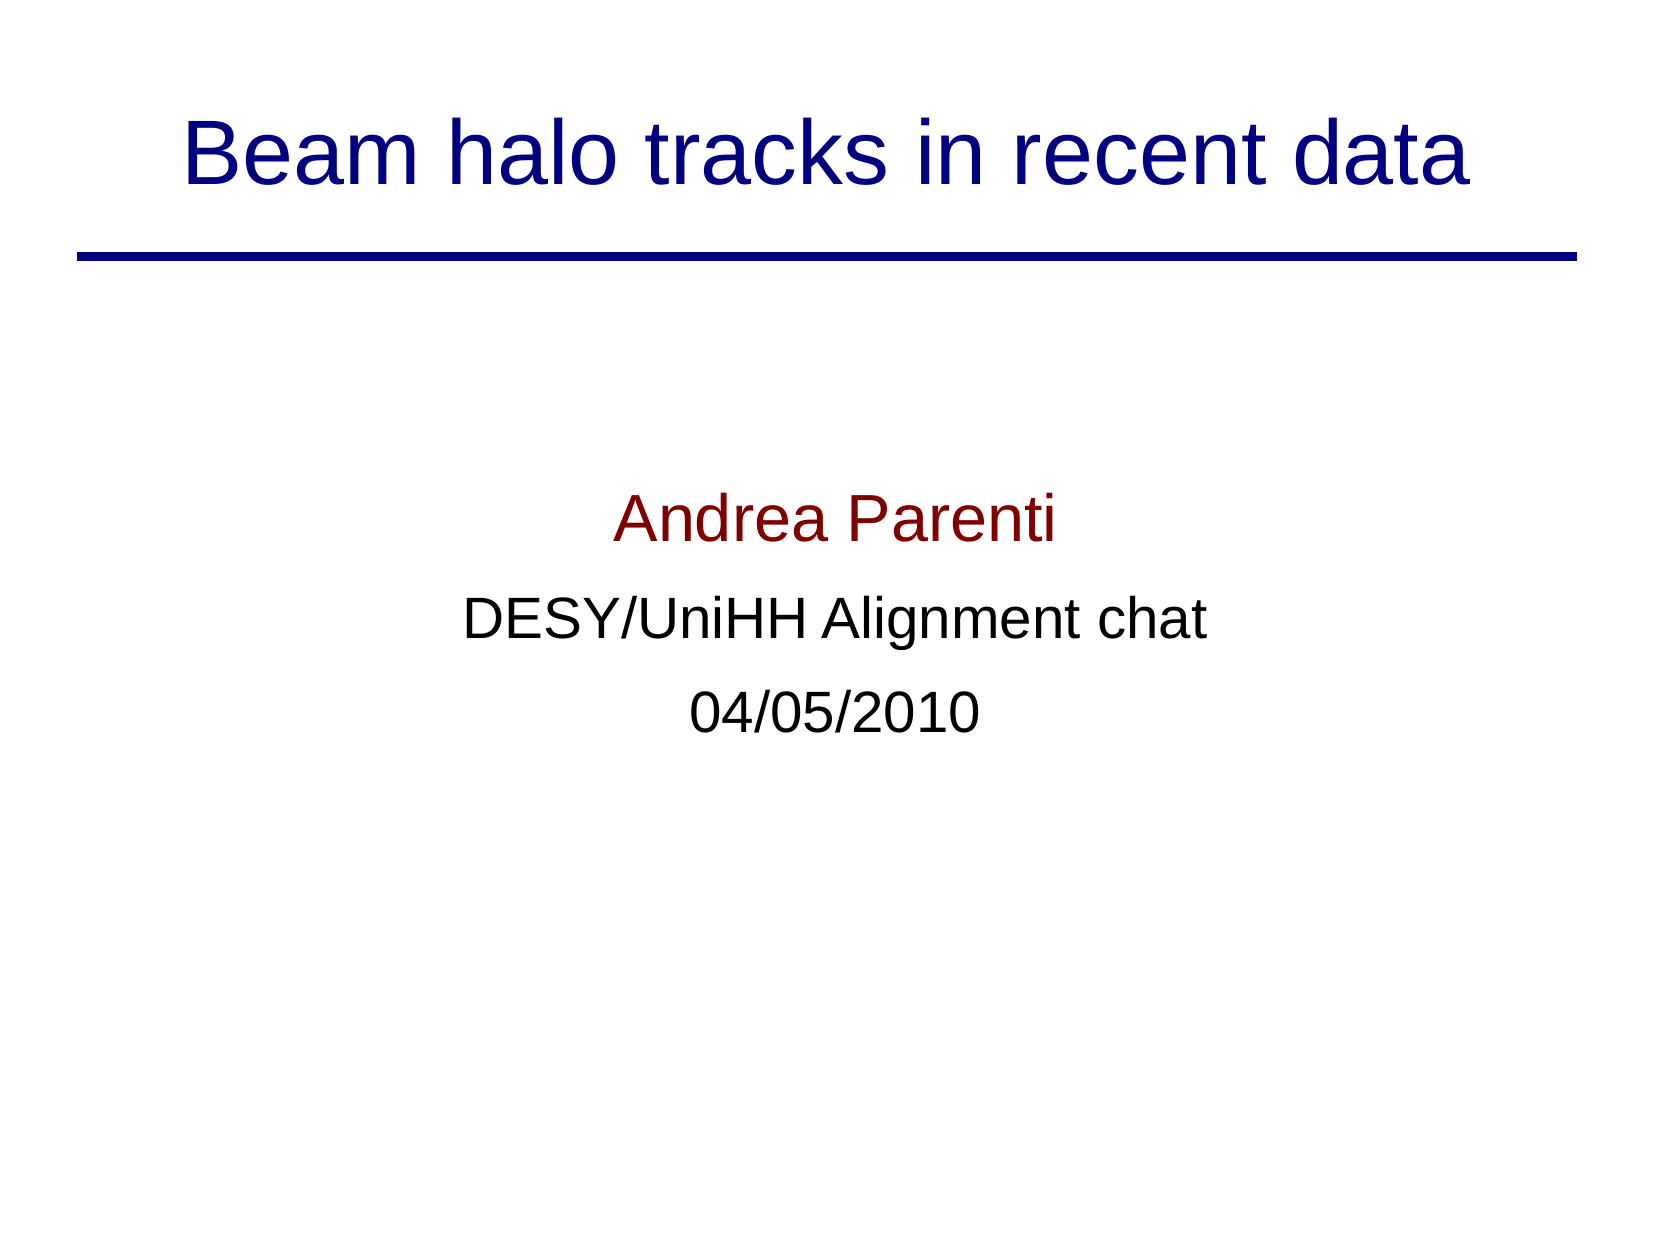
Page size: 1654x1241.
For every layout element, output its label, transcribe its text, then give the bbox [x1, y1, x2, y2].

list Andrea Parenti DESY/UniHH Alignment chat 04/05/2010 [82, 272, 1571, 1077]
title Beam halo tracks in recent data [82, 56, 1571, 250]
